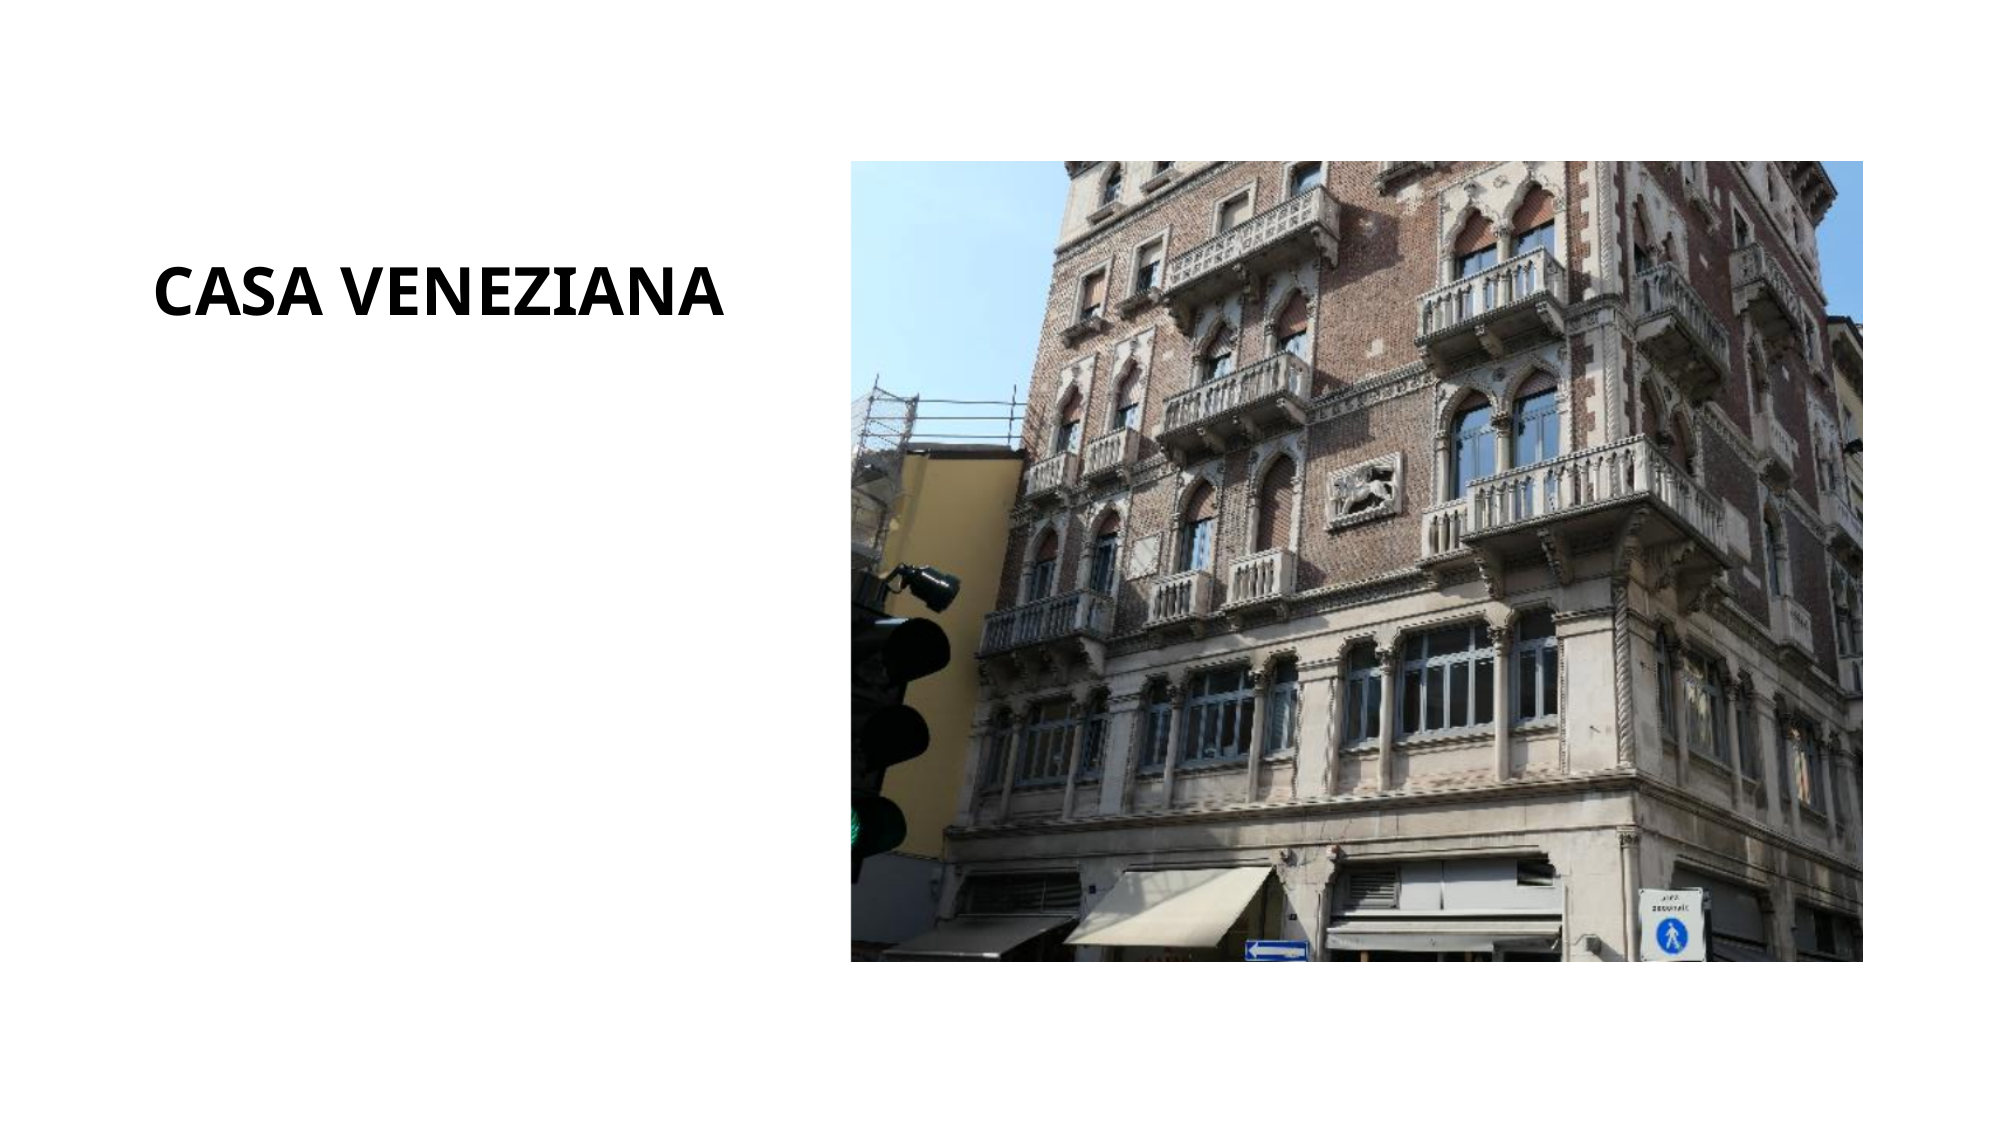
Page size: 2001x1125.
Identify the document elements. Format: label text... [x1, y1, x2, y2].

title CASA VENEZIANA [137, 75, 783, 338]
picture [850, 161, 1863, 962]
